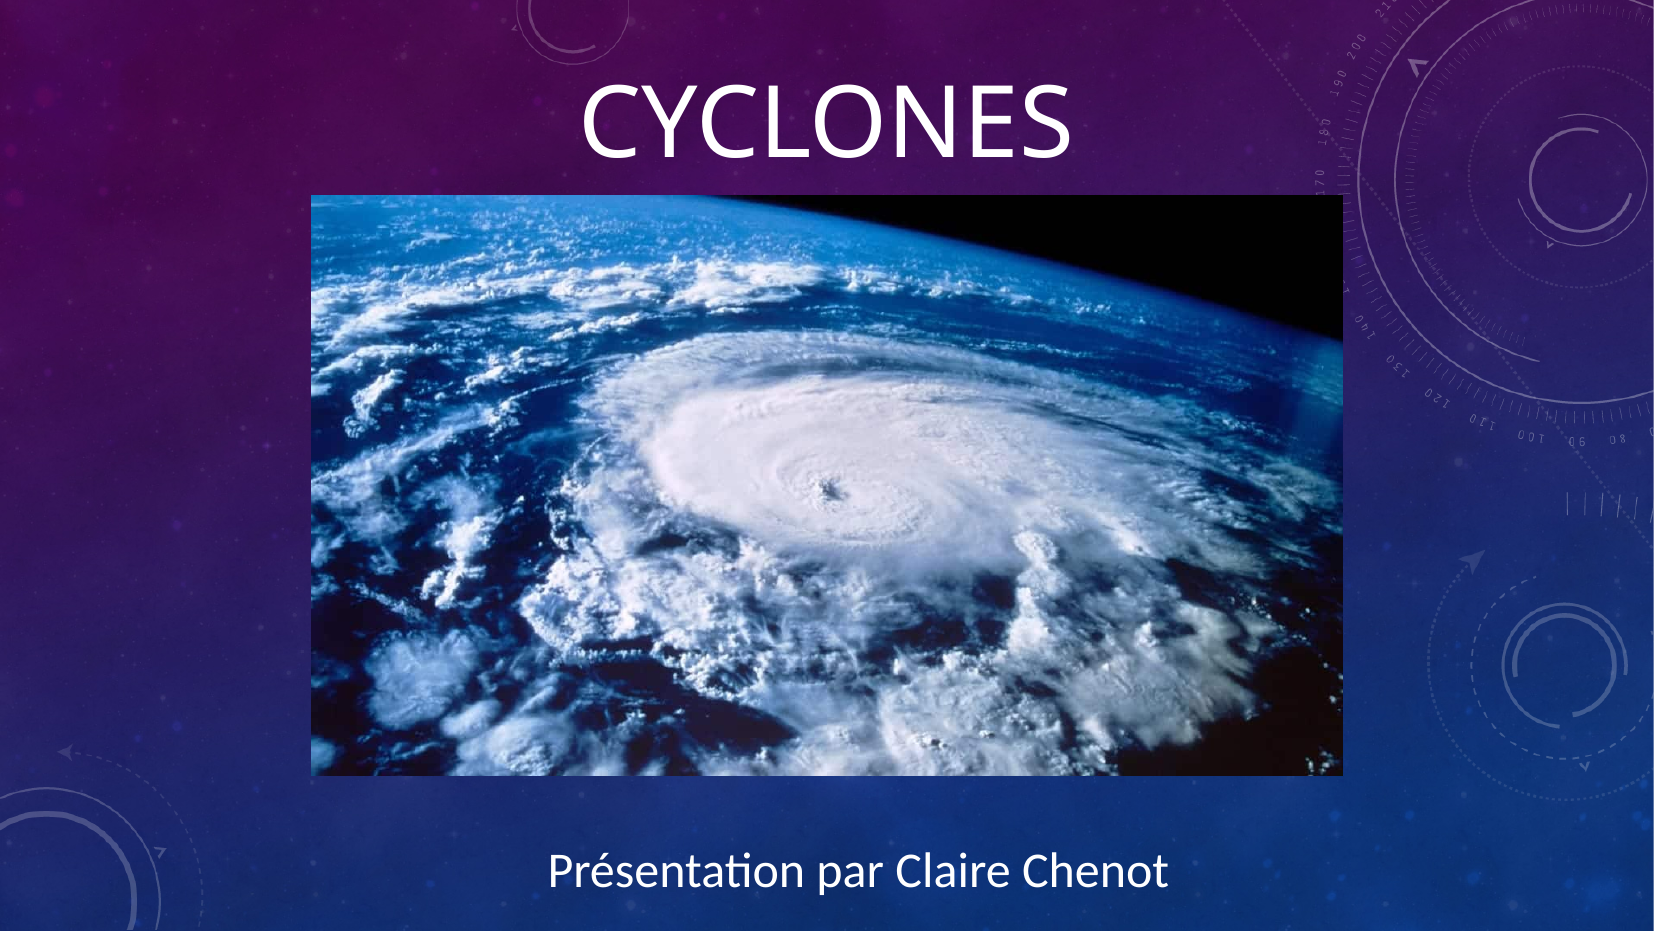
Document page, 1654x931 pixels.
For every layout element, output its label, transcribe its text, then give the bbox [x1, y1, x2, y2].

text_box Présentation par Claire Chenot [483, 830, 1234, 906]
picture [311, 195, 1343, 776]
title Cyclones [82, 39, 1571, 196]
